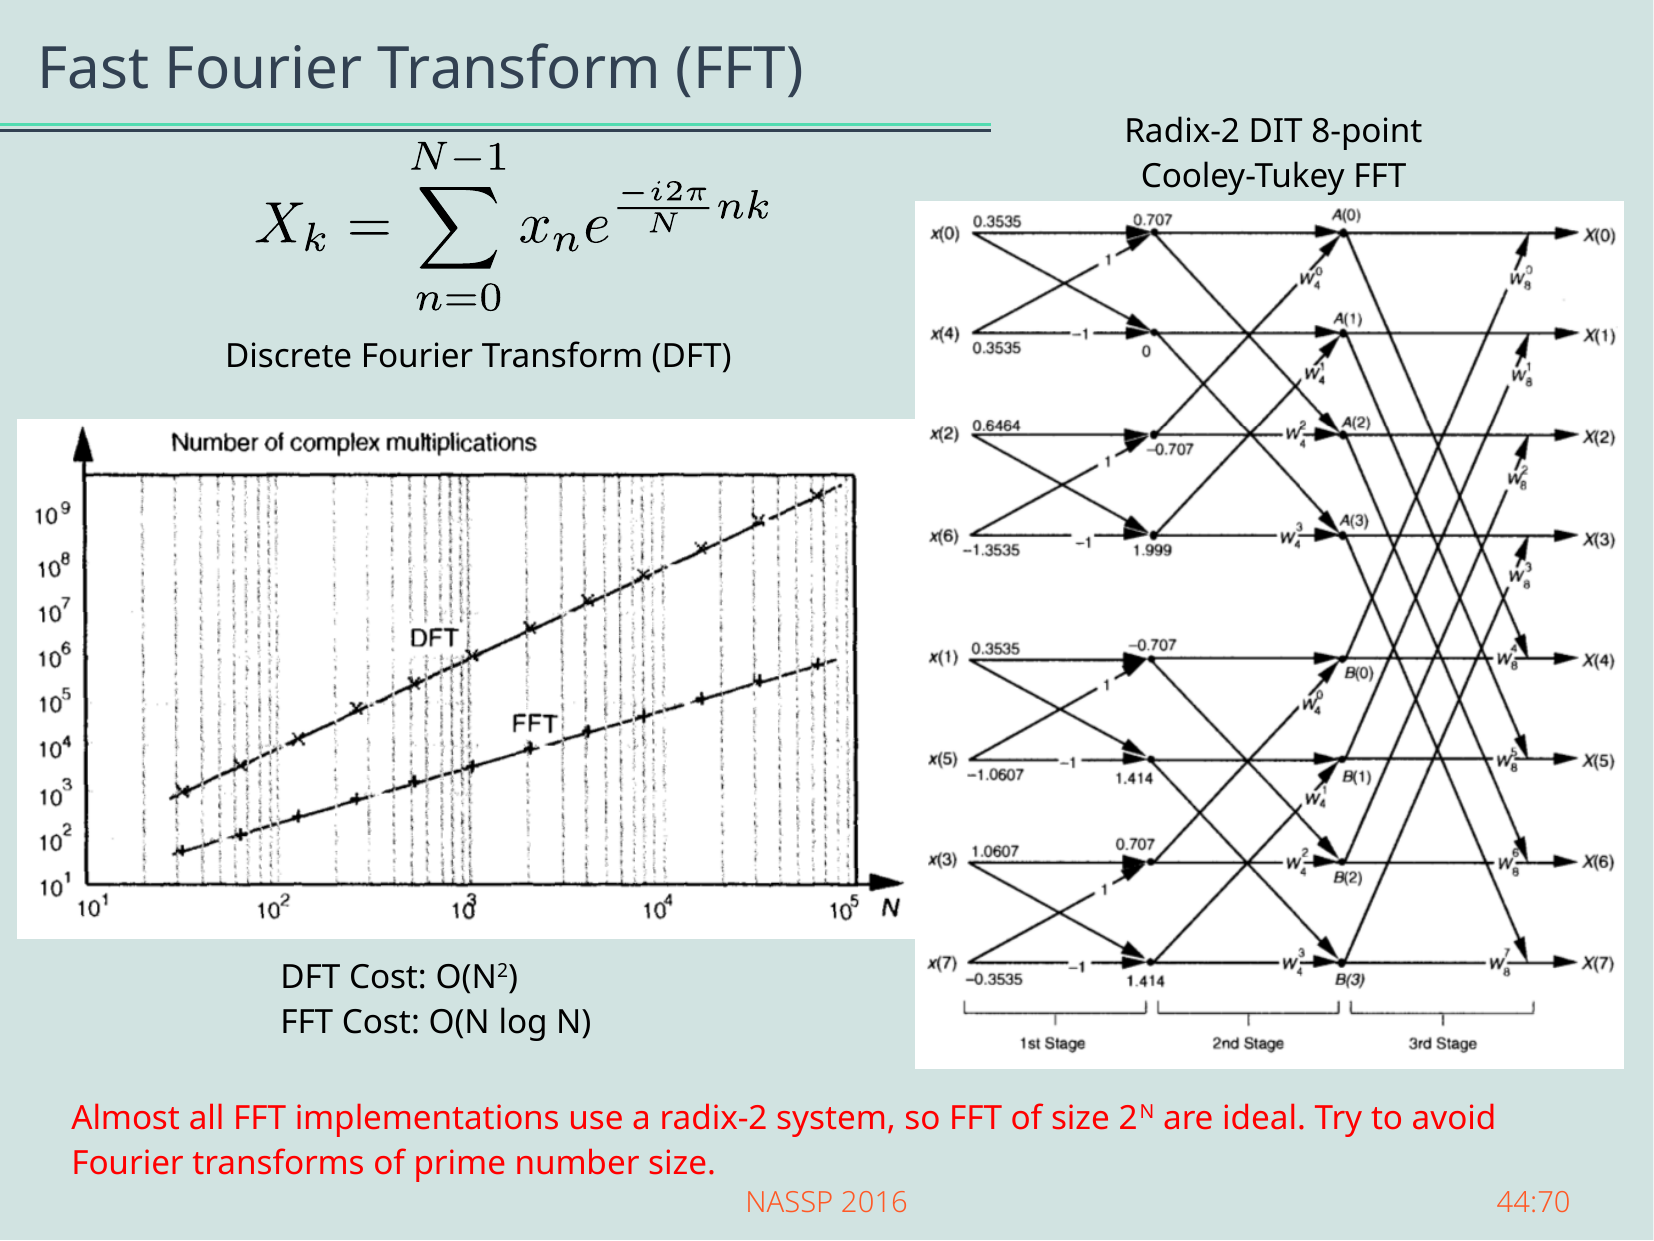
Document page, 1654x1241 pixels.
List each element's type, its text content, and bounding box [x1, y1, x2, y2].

text_box Radix-2 DIT 8-point Cooley-Tukey FFT [962, 99, 1585, 196]
text_box DFT Cost: O(N2) FFT Cost: O(N log N) [265, 945, 595, 1042]
text_box Fast Fourier Transform (FFT) [22, 18, 1063, 104]
text_box Discrete Fourier Transform (DFT) [210, 324, 833, 380]
text_box Almost all FFT implementations use a radix-2 system, so FFT of size 2N are ideal. Try to avoid Fourier transforms of prime number size. [56, 1086, 1630, 1183]
picture [17, 201, 1624, 1069]
text_box [253, 141, 771, 312]
